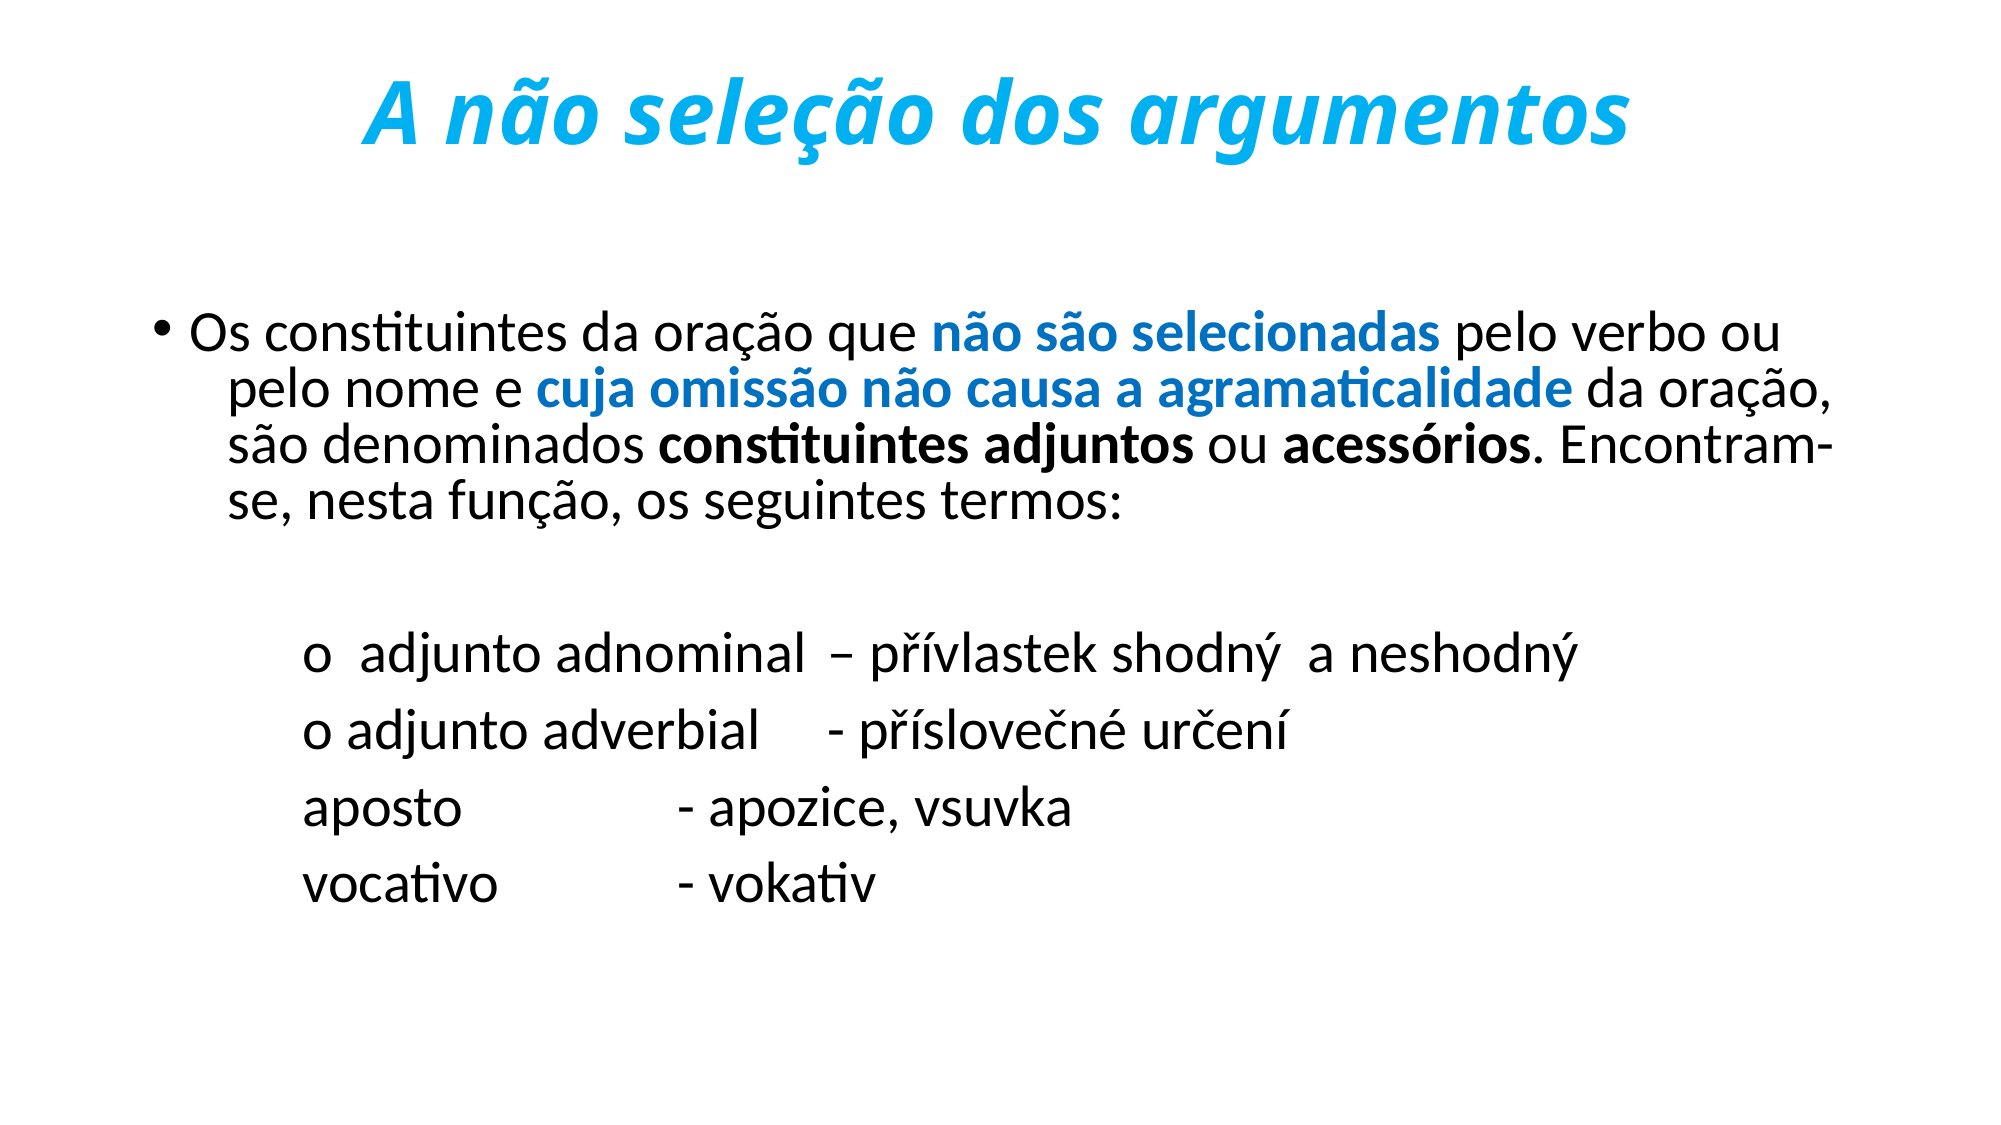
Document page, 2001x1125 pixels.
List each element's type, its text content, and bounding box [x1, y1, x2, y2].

title A não seleção dos argumentos [137, 59, 1863, 278]
list Os constituintes da oração que não são selecionadas pelo verbo ou pelo nome e cuja omissão não causa a agramaticalidade da oração, são denominados constituintes adjuntos ou acessórios. Encontram-se, nesta função, os seguintes termos: o adjunto adnominal – přívlastek shodný a neshodný o adjunto adverbial - příslovečné určení aposto - apozice, vsuvka vocativo - vokativ [137, 299, 1863, 1014]
